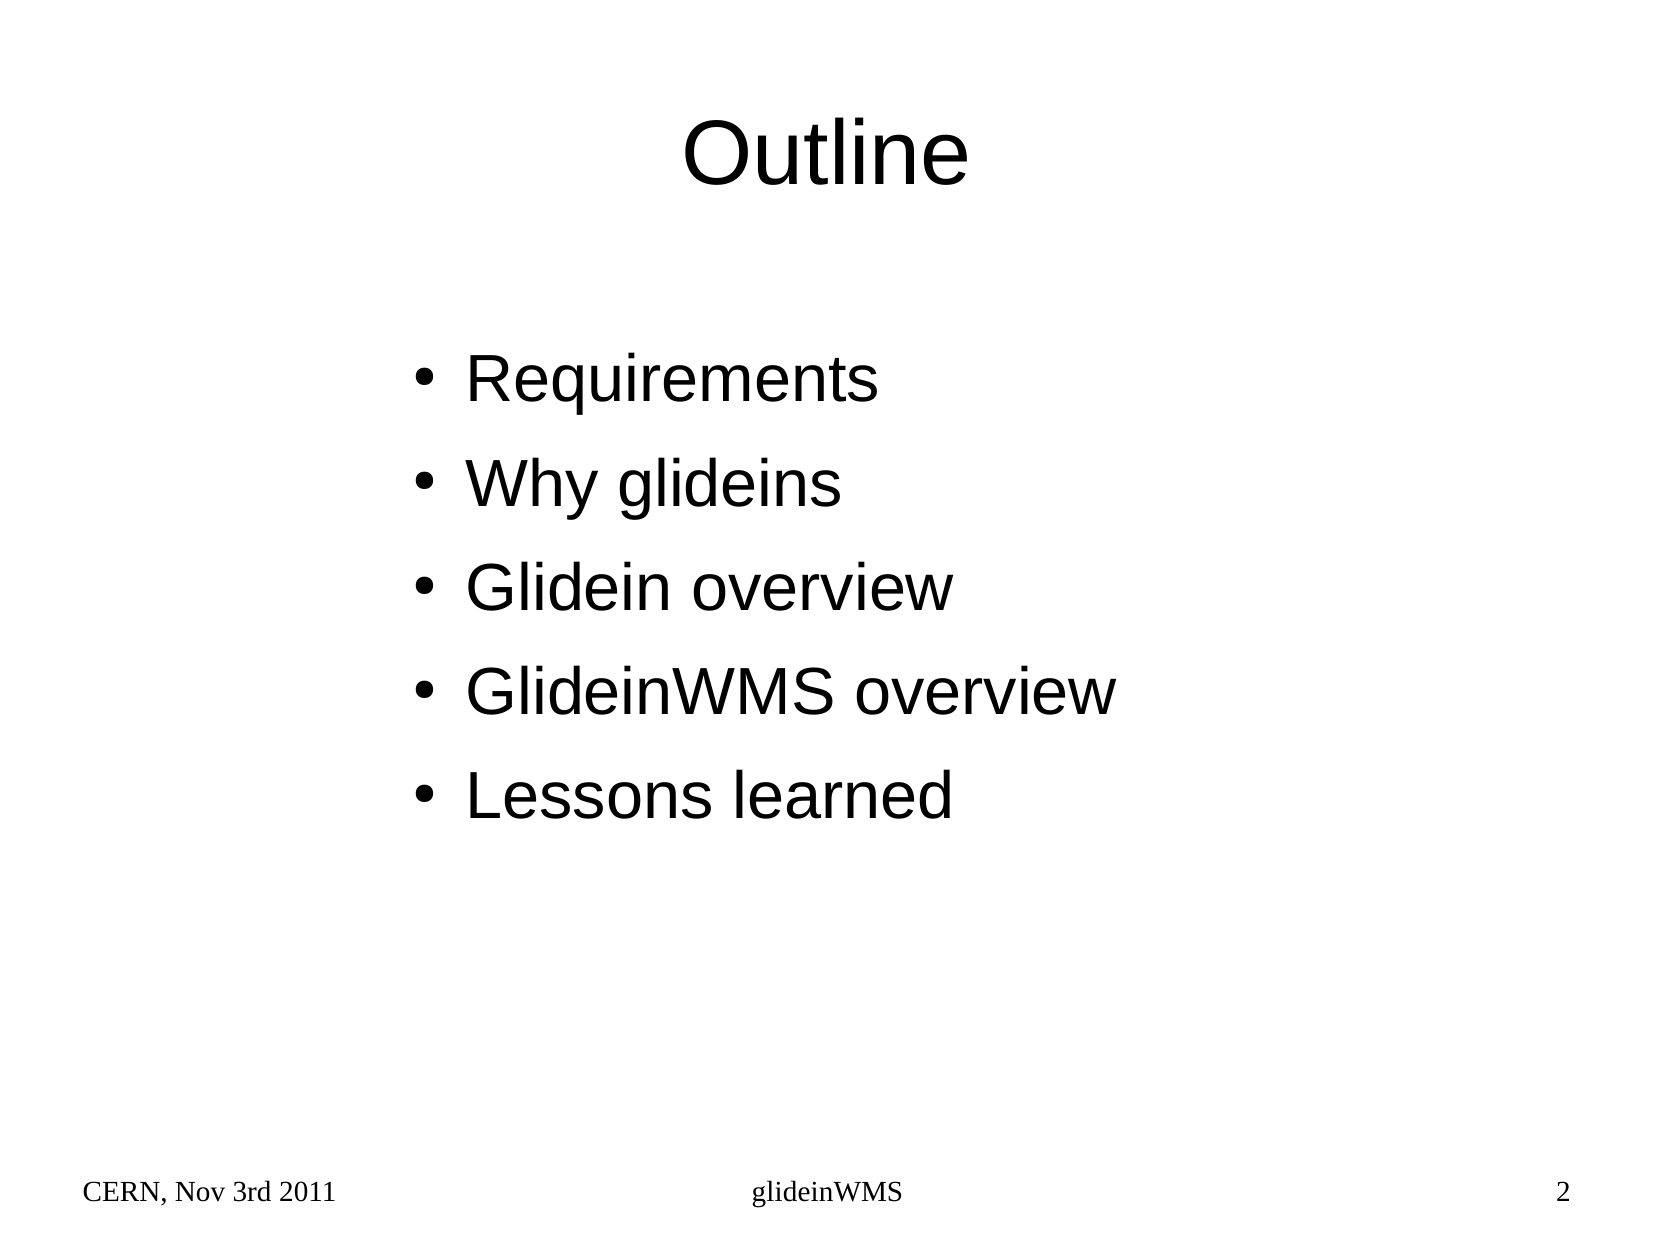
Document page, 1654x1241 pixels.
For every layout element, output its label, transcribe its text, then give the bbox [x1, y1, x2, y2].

list Requirements Why glideins Glidein overview GlideinWMS overview Lessons learned [394, 341, 1571, 1149]
title Outline [82, 49, 1571, 257]
